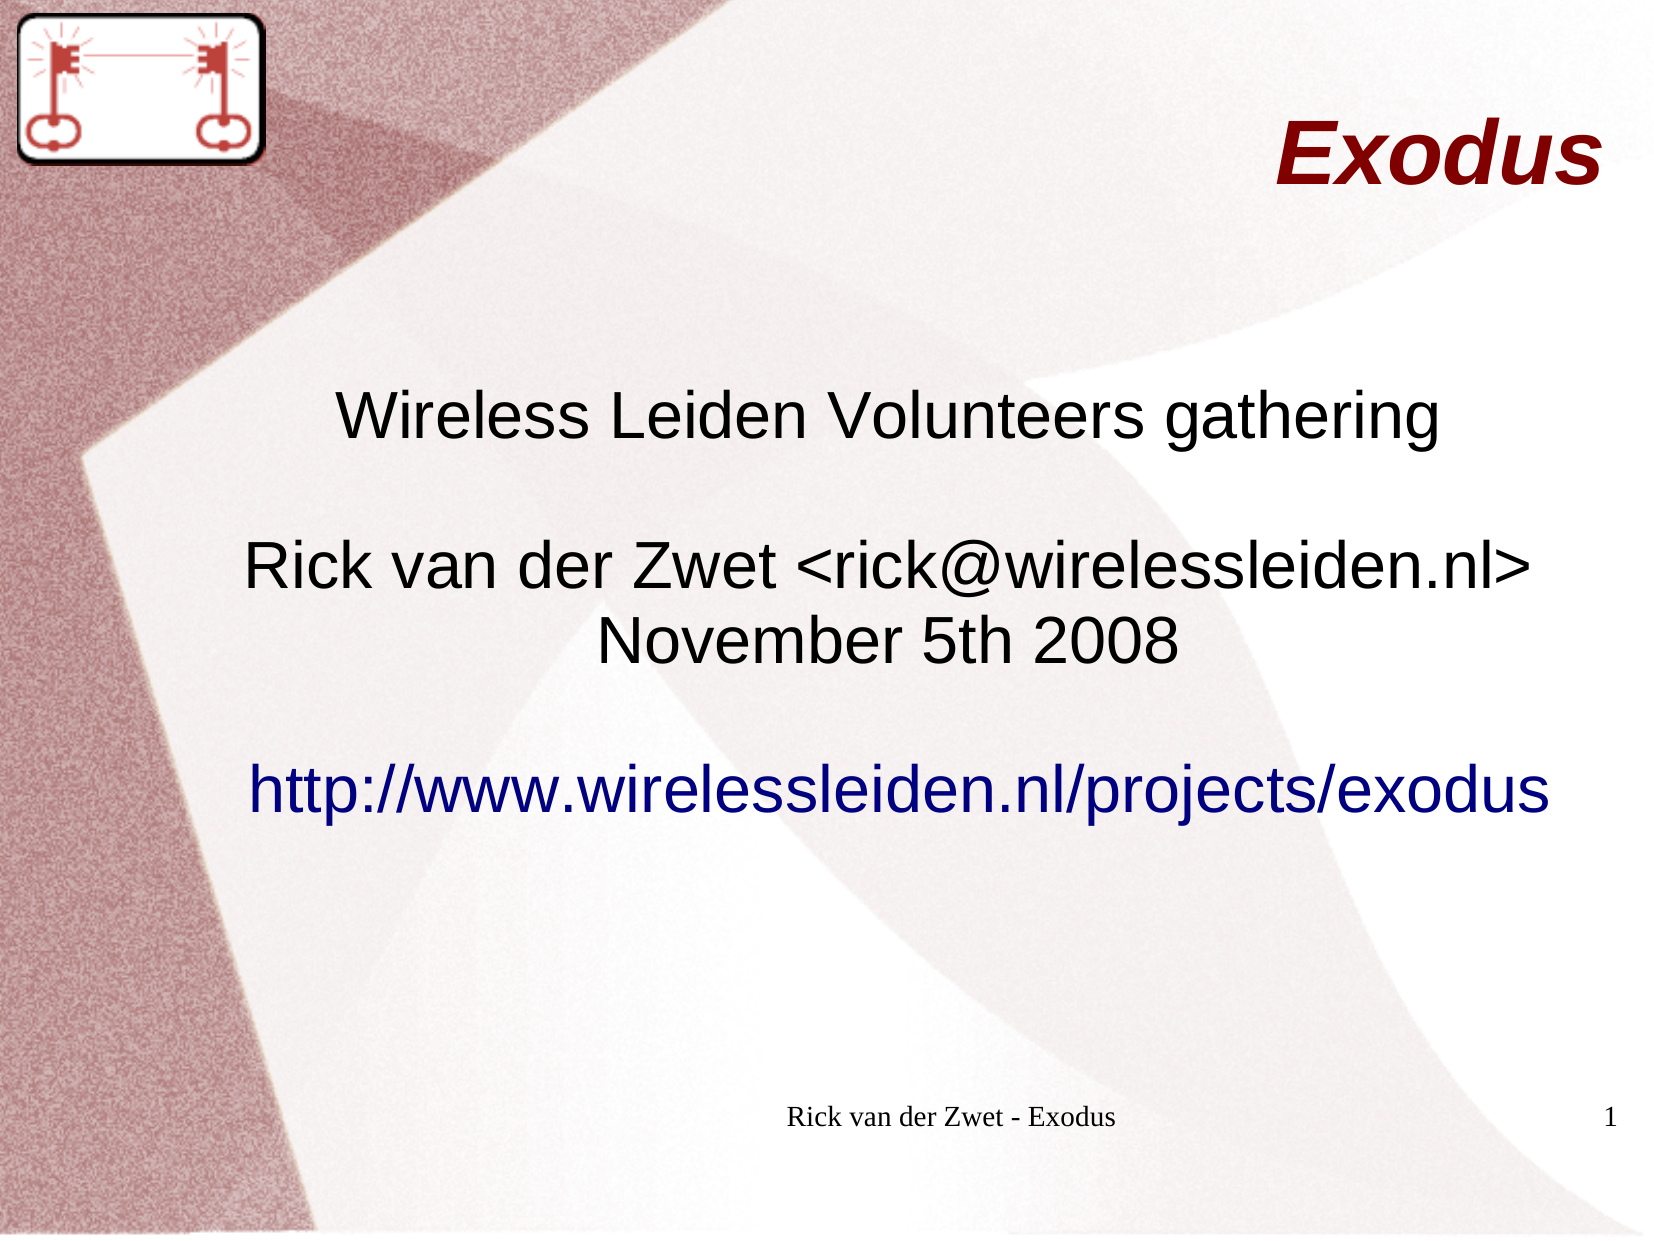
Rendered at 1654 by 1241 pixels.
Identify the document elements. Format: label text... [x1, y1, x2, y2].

subtitle Wireless Leiden Volunteers gathering Rick van der Zwet <rick@wirelessleiden.nl> November 5th 2008 http://www.wirelessleiden.nl/projects/exodus [177, 290, 1601, 916]
title Exodus [596, 49, 1607, 257]
picture [0, 0, 1654, 1241]
